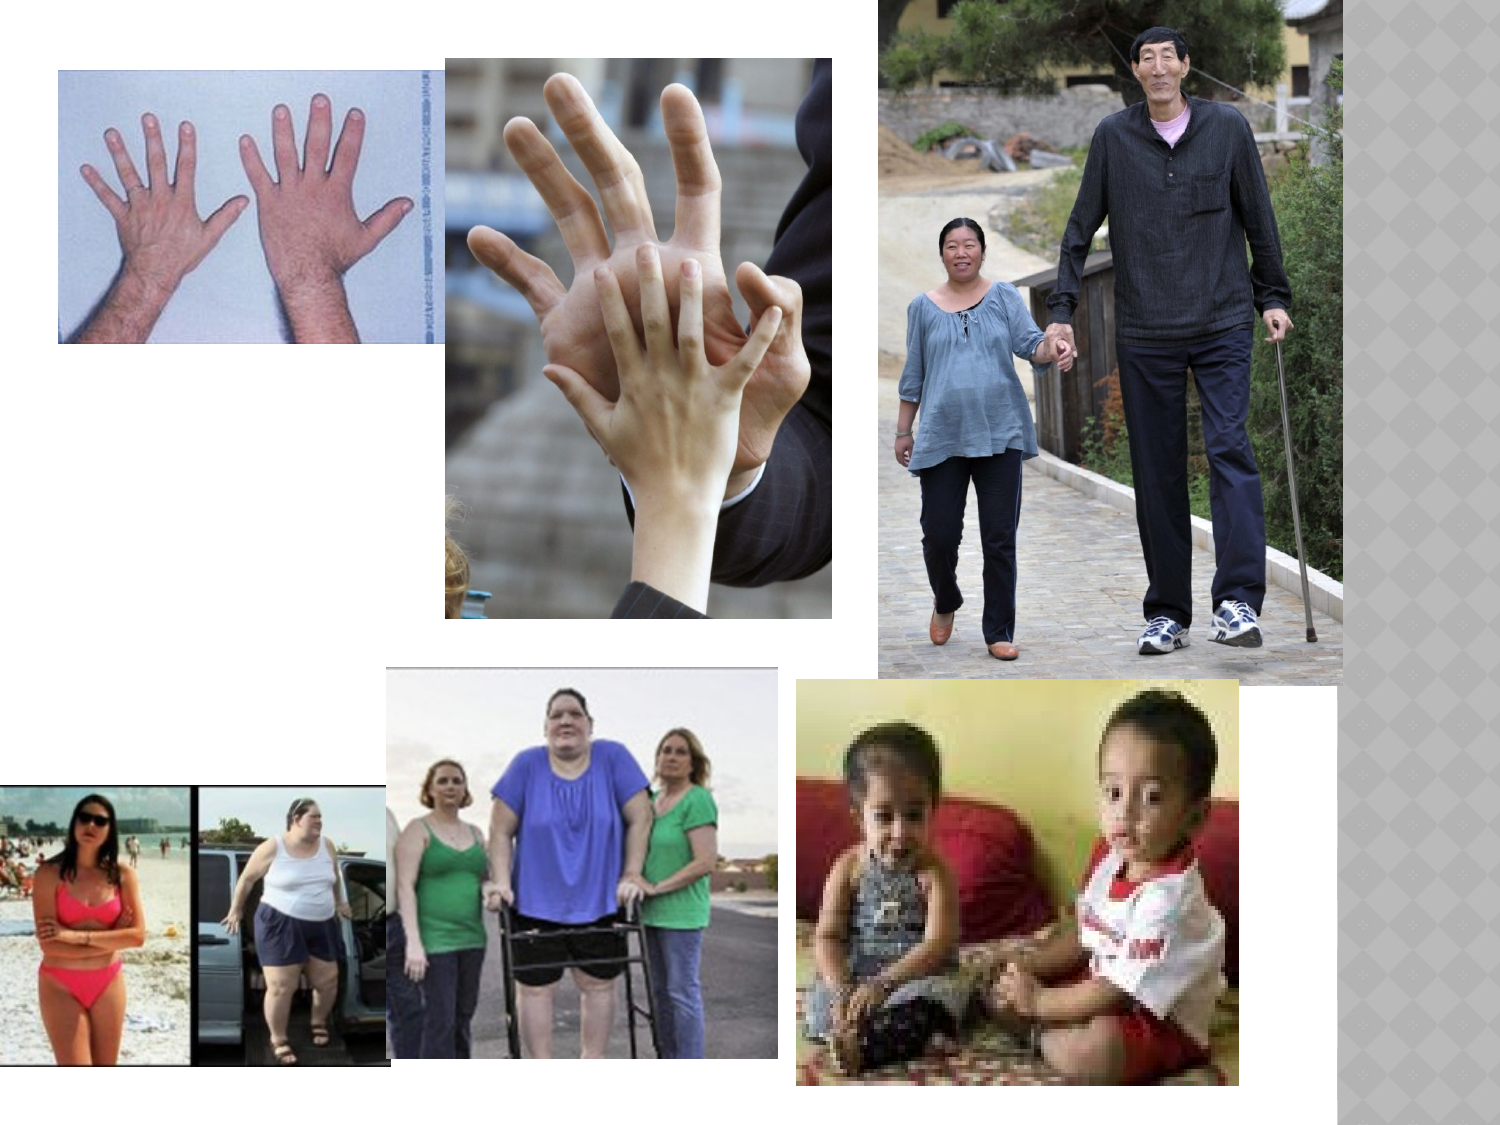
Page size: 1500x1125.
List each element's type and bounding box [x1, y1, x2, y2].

picture [796, 0, 1343, 1086]
picture [58, 58, 832, 619]
picture [0, 667, 778, 1067]
